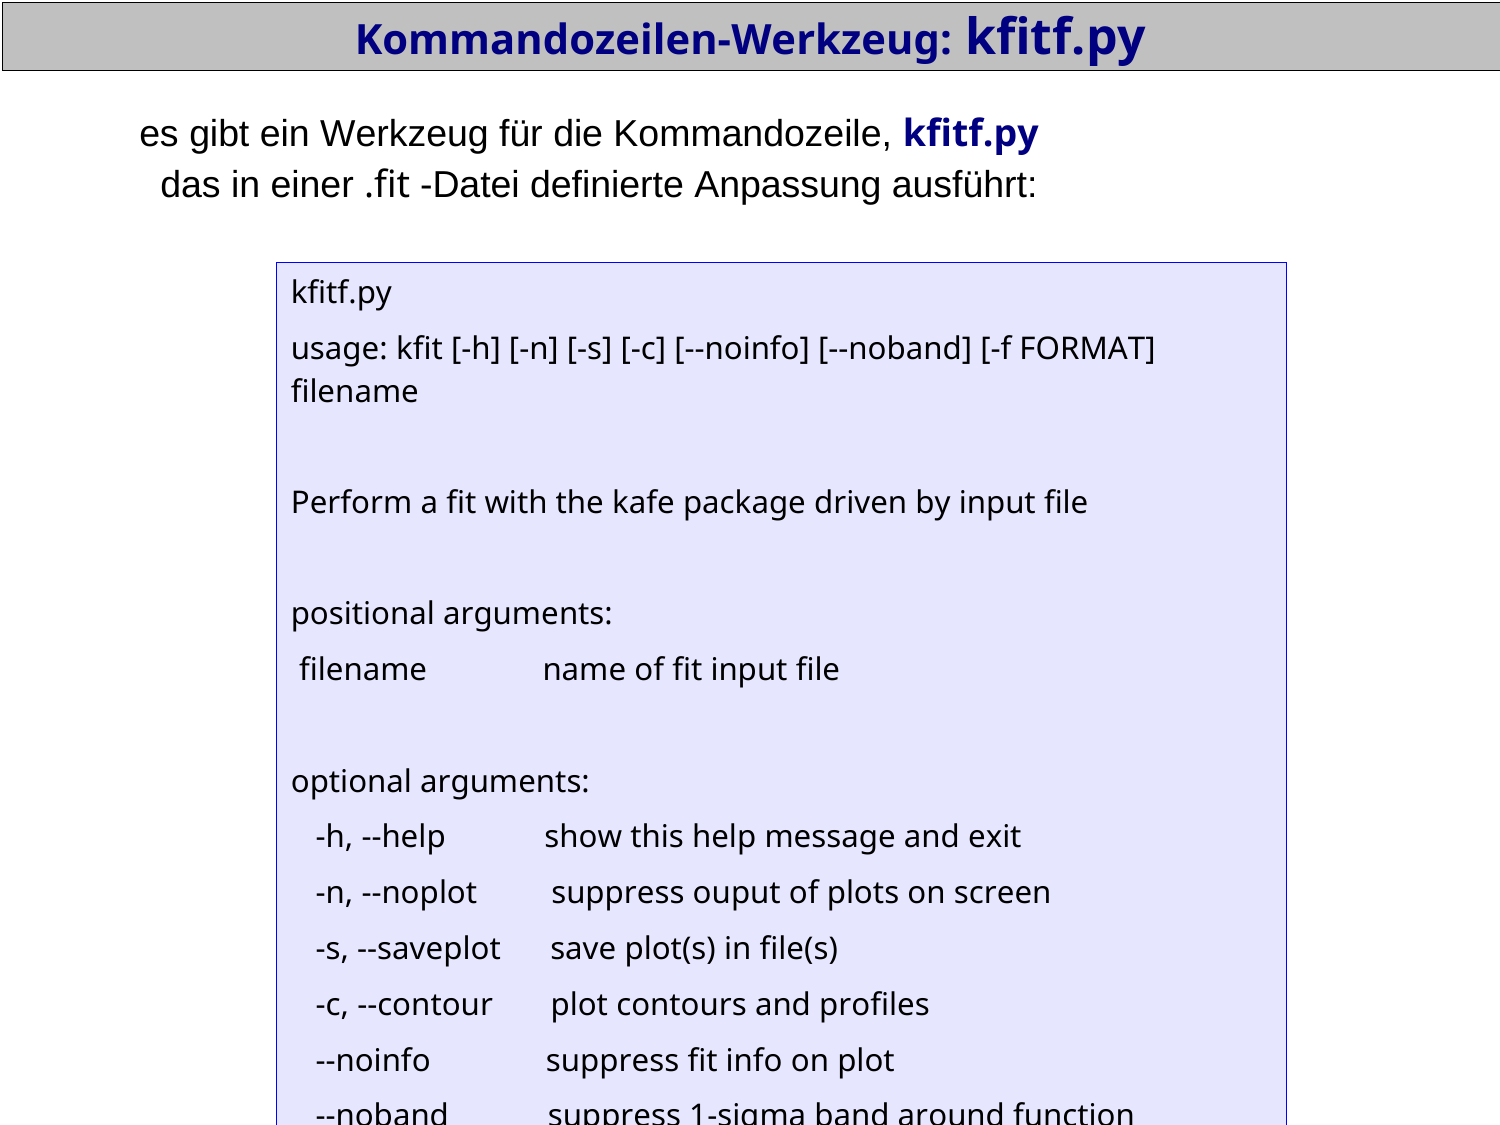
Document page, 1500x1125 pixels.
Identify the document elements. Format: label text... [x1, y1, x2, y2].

text_box es gibt ein Werkzeug für die Kommandozeile, kfitf.py das in einer .fit -Datei definierte Anpassung ausführt: [124, 99, 1061, 202]
title Kommandozeilen-Werkzeug: kfitf.py [110, 0, 1392, 77]
text_box kfitf.py usage: kfit [-h] [-n] [-s] [-c] [--noinfo] [--noband] [-f FORMAT] filename Perform a fit with the kafe package driven by input file positional arguments: filename name of fit input file optional arguments: -h, --help show this help message and exit -n, --noplot suppress ouput of plots on screen -s, --saveplot save plot(s) in file(s) -c, --contour plot contours and profiles --noinfo suppress fit info on plot --noband suppress 1-sigma band around function -f FORMAT, --format FORMAT graphics output format, default=pdf [276, 262, 1287, 1072]
